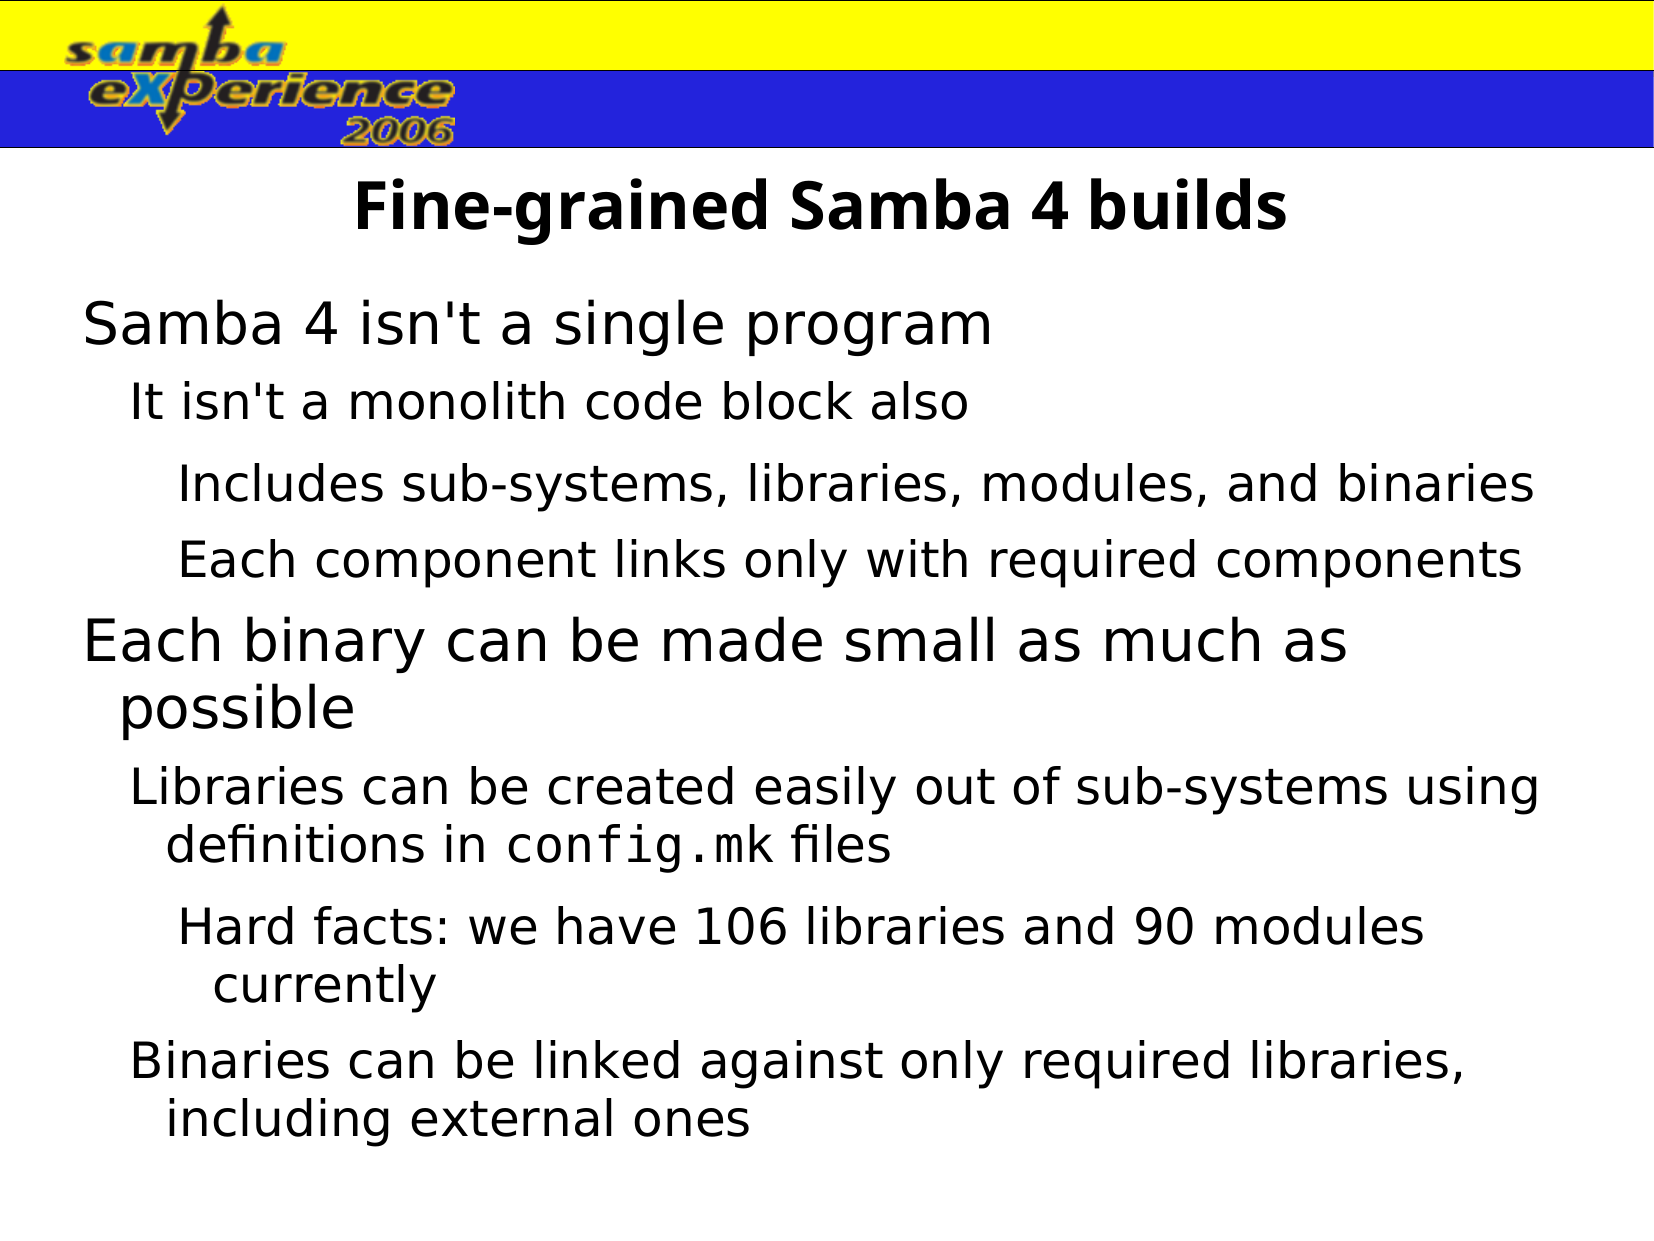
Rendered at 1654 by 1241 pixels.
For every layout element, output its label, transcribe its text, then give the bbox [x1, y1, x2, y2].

picture [64, 71, 455, 147]
list Samba 4 isn't a single program It isn't a monolith code block also Includes sub-systems, libraries, modules, and binaries Each component links only with required components Each binary can be made small as much as possible Libraries can be created easily out of sub-systems using definitions in config.mk files Hard facts: we have 106 libraries and 90 modules currently Binaries can be linked against only required libraries, including external ones [82, 290, 1571, 1149]
title Fine-grained Samba 4 builds [76, 99, 1565, 308]
picture [64, 148, 76, 154]
picture [64, 2, 455, 70]
